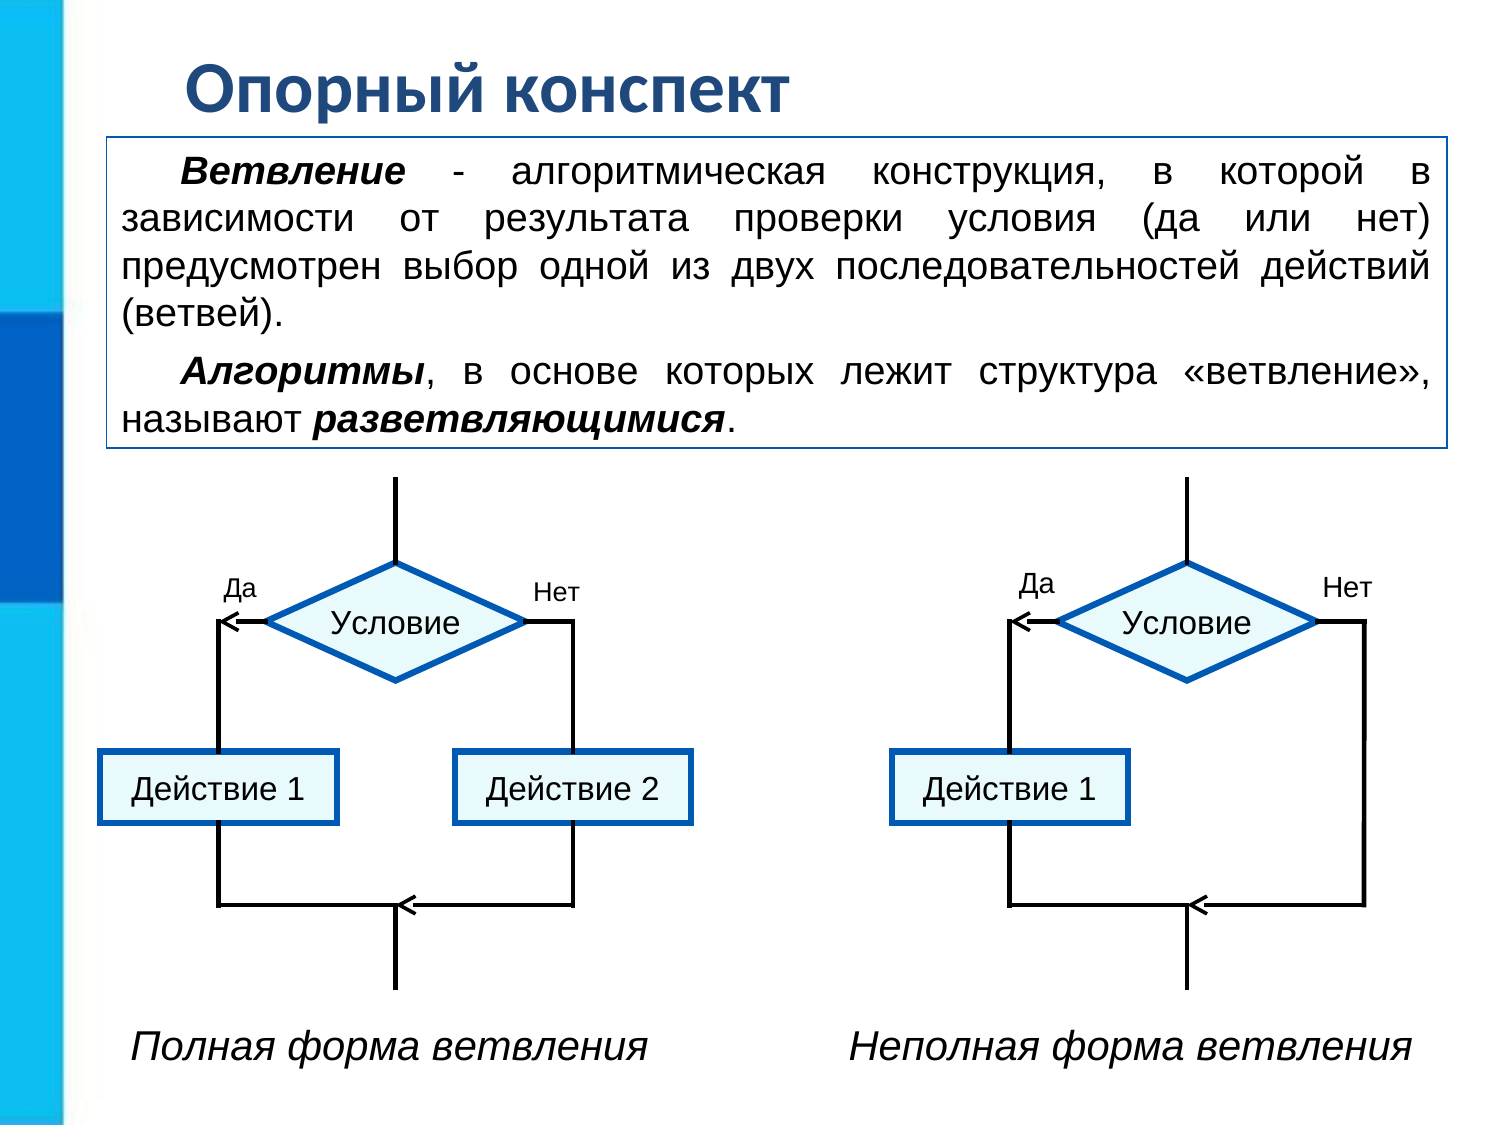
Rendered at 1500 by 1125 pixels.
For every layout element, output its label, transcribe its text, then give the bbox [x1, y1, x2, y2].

text_box Действие 1 [100, 751, 337, 823]
text_box Полная форма ветвления [88, 1011, 691, 1077]
text_box Условие [1060, 563, 1315, 681]
text_box Действие 2 [454, 751, 692, 823]
text_box Да [996, 556, 1079, 607]
text_box Да [199, 562, 282, 611]
text_box Нет [498, 566, 616, 615]
text_box Условие [268, 563, 523, 681]
text_box Нет [1288, 560, 1407, 611]
text_box Ветвление - алгоритмическая конструкция, в которой в зависимости от результата проверки условия (да или нет) предусмотрен выбор одной из двух последовательностей действий (ветвей). Алгоритмы, в основе которых лежит структура «ветвление», называют разветвляющимися. [106, 137, 1447, 448]
text_box Действие 1 [891, 751, 1129, 823]
text_box Опорный конспект [171, 30, 1425, 135]
text_box Неполная форма ветвления [761, 1011, 1500, 1077]
picture [0, 0, 1500, 1125]
